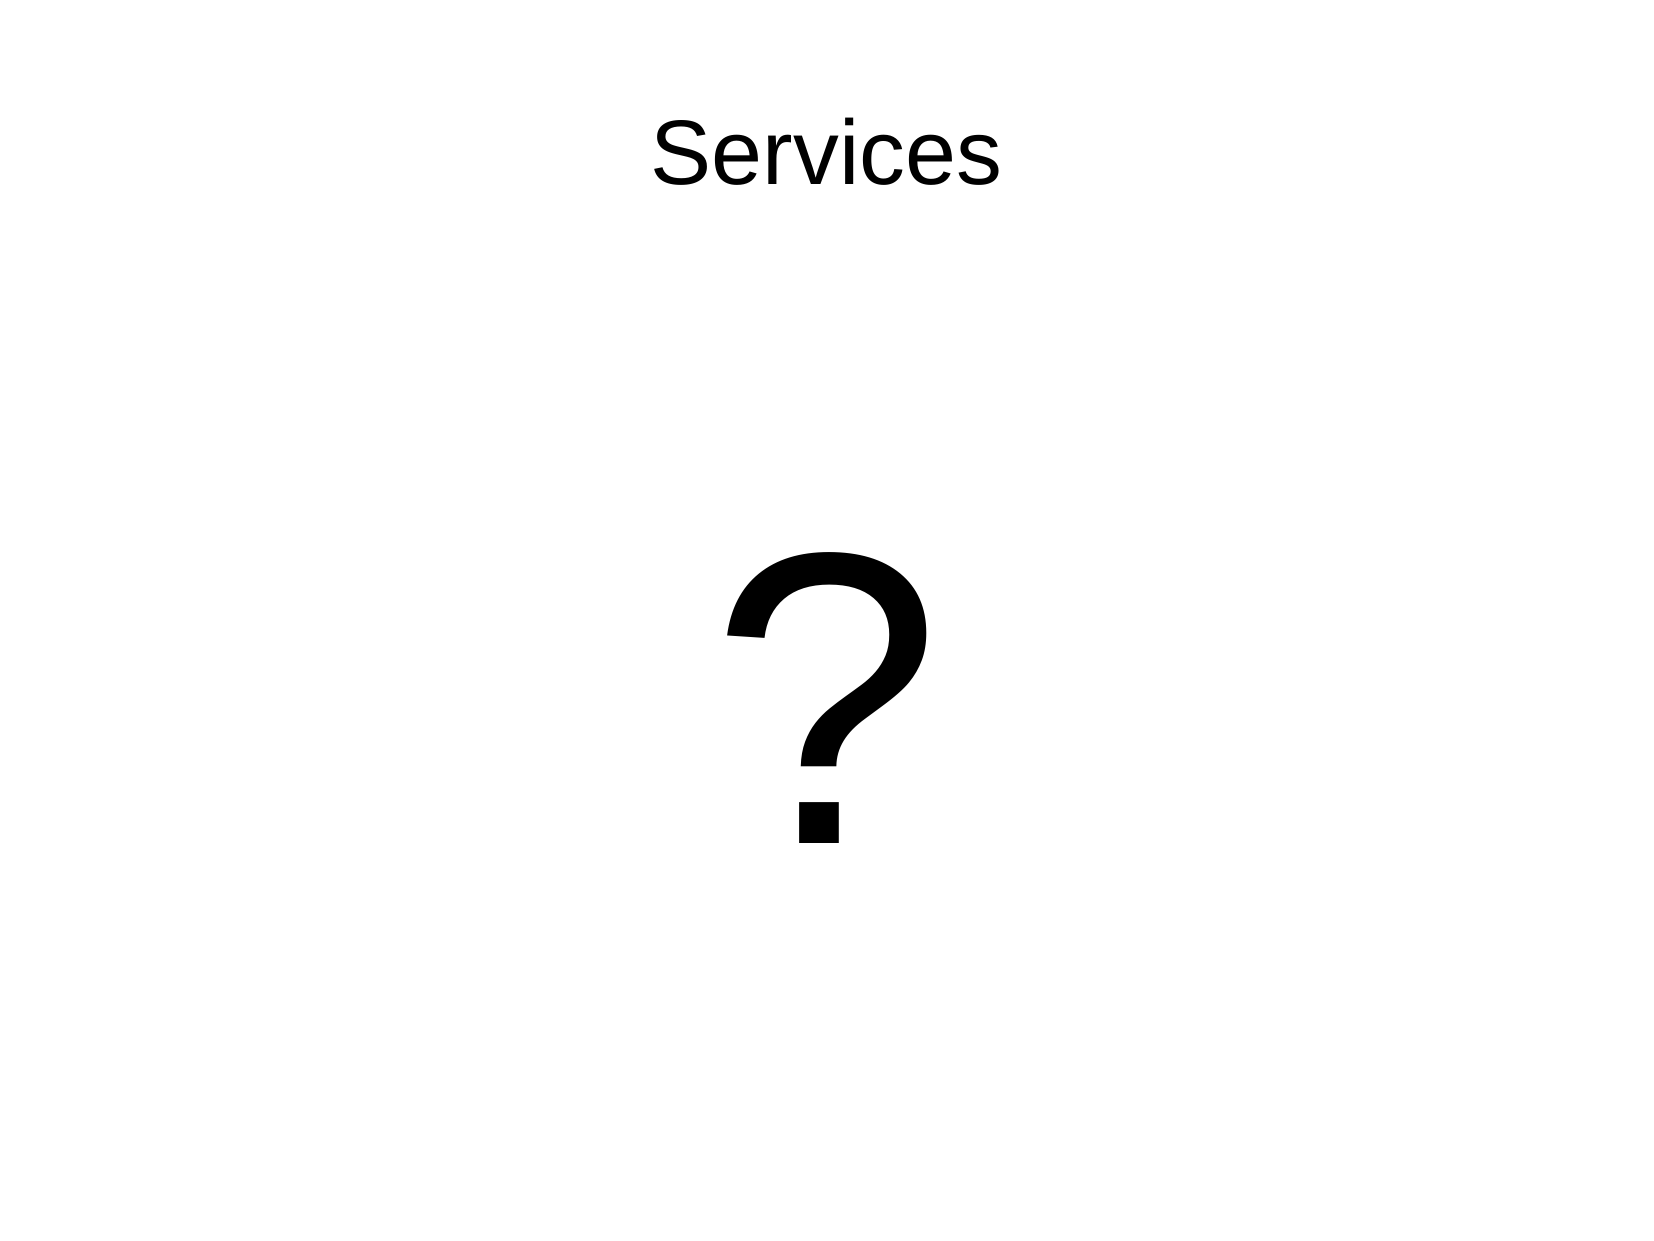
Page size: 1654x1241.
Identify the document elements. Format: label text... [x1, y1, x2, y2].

subtitle ? [82, 290, 1571, 1109]
title Services [82, 49, 1571, 257]
